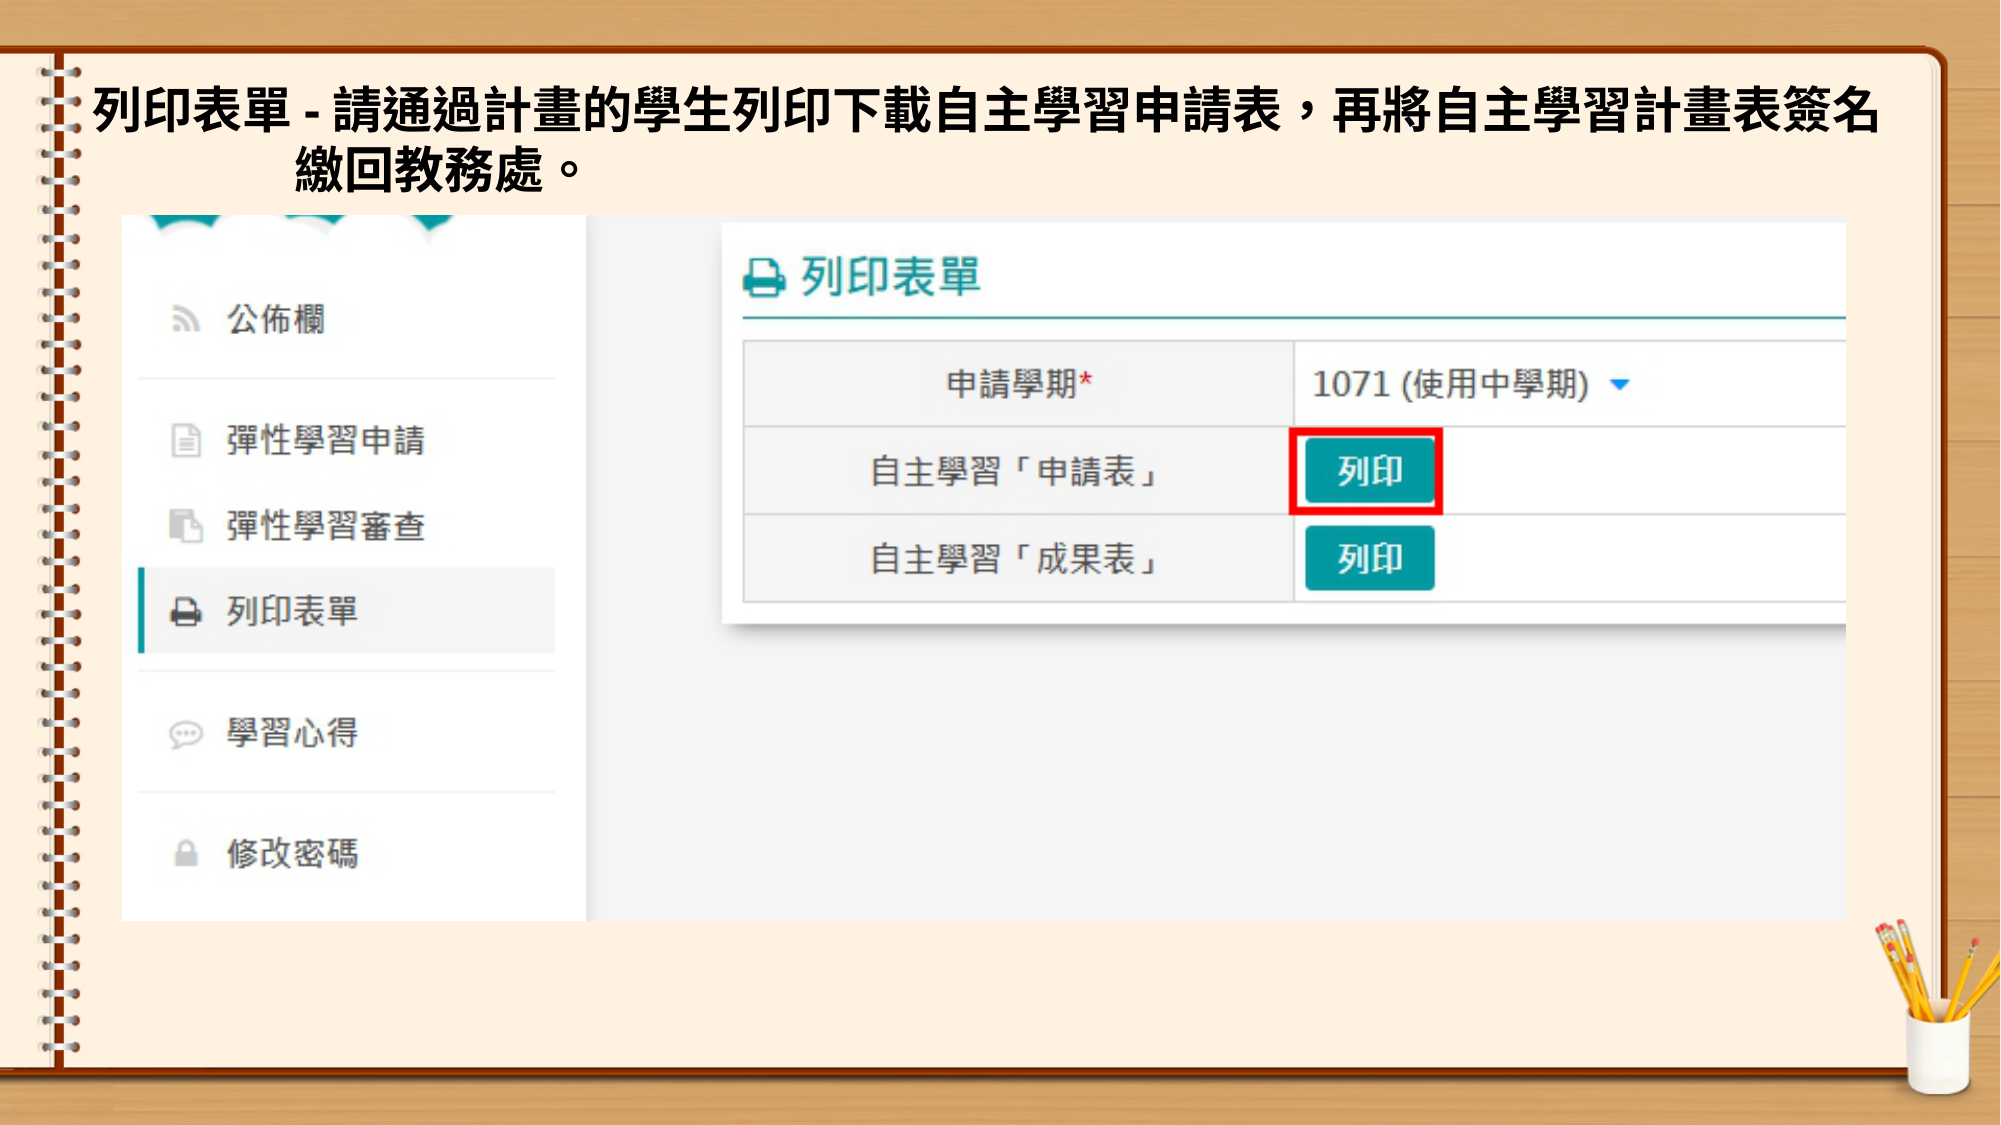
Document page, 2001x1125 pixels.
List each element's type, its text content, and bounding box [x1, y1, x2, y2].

picture [122, 216, 1846, 921]
text_box 列印表單-請通過計畫的學生列印下載自主學習申請表，再將自主學習計畫表簽名 繳回教務處。 [77, 71, 1913, 206]
